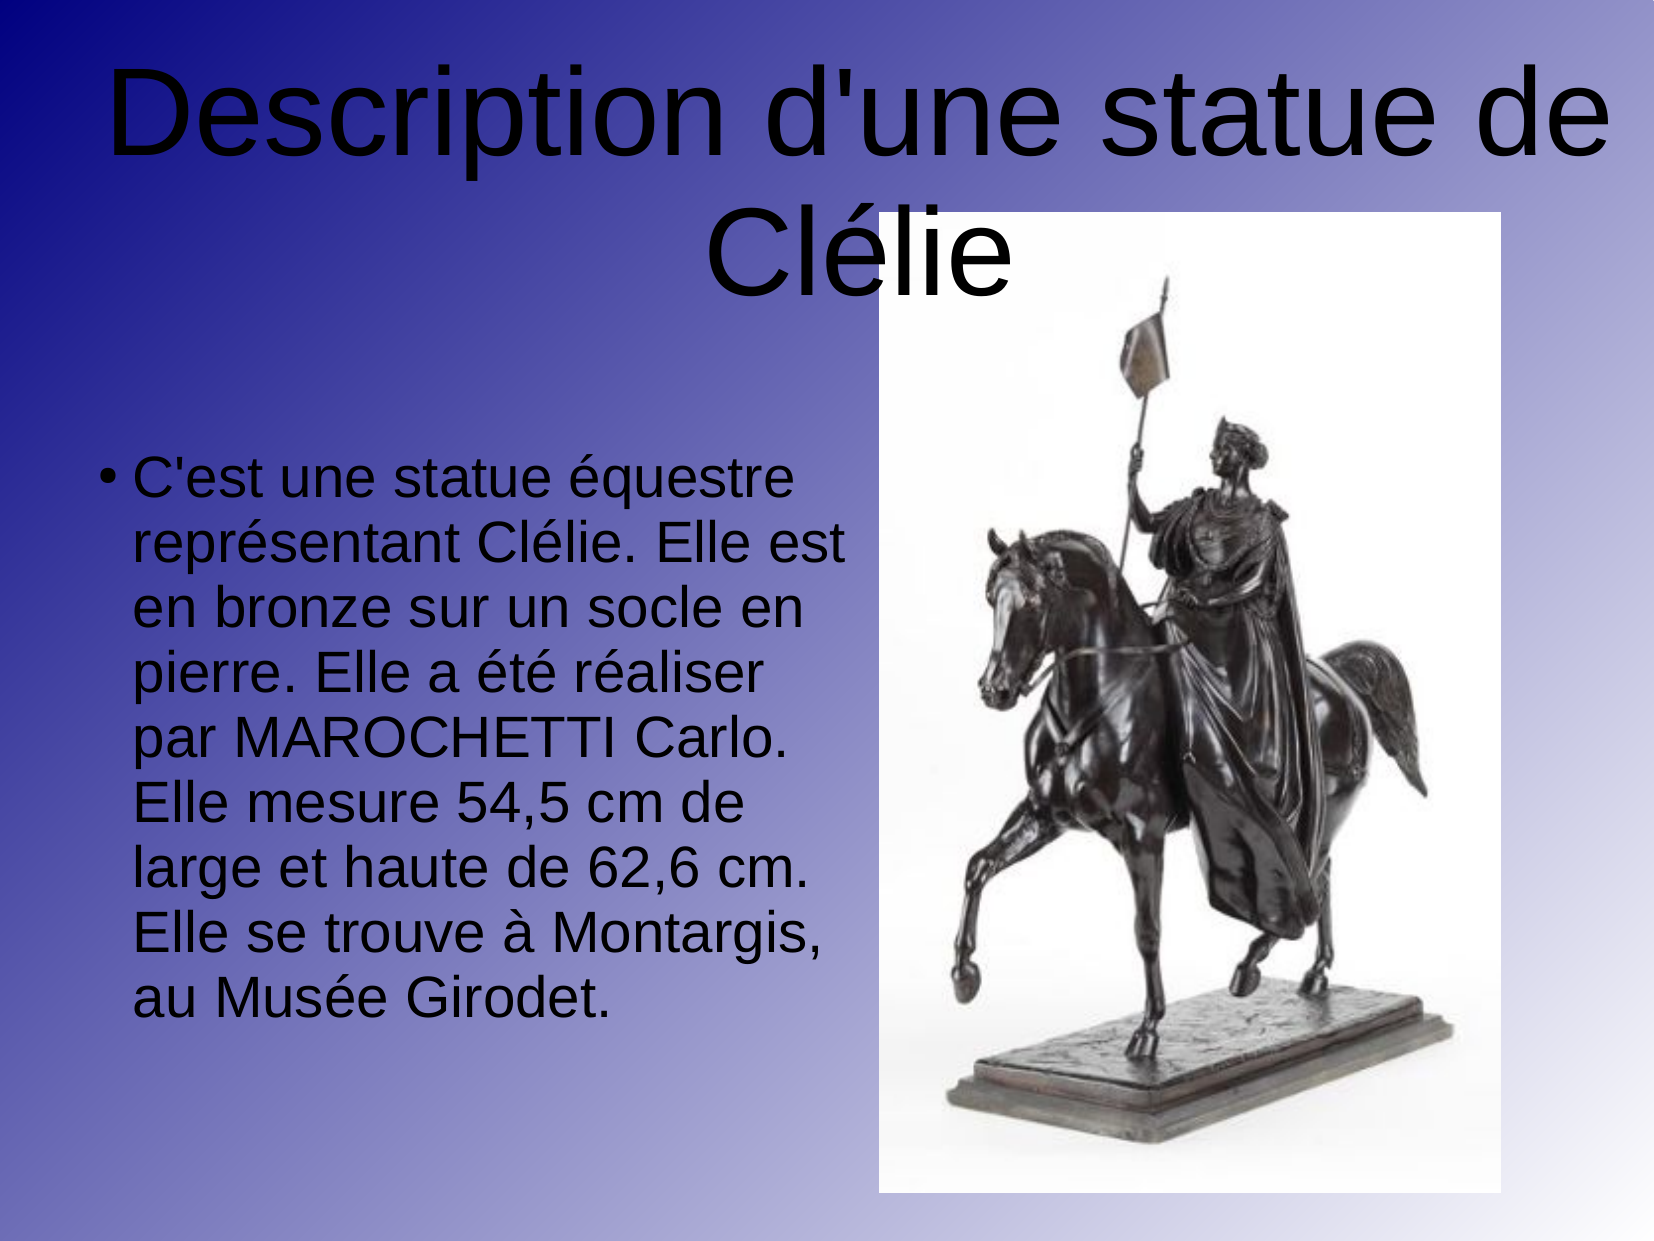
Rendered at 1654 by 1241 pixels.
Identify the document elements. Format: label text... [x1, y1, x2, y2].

text_box Description d'une statue de Clélie [9, 34, 1654, 330]
picture [879, 330, 1501, 1193]
text_box C'est une statue équestre représentant Clélie. Elle est en bronze sur un socle en pierre. Elle a été réaliser par MAROCHETTI Carlo. Elle mesure 54,5 cm de large et haute de 62,6 cm. Elle se trouve à Montargis, au Musée Girodet. [82, 437, 875, 1038]
